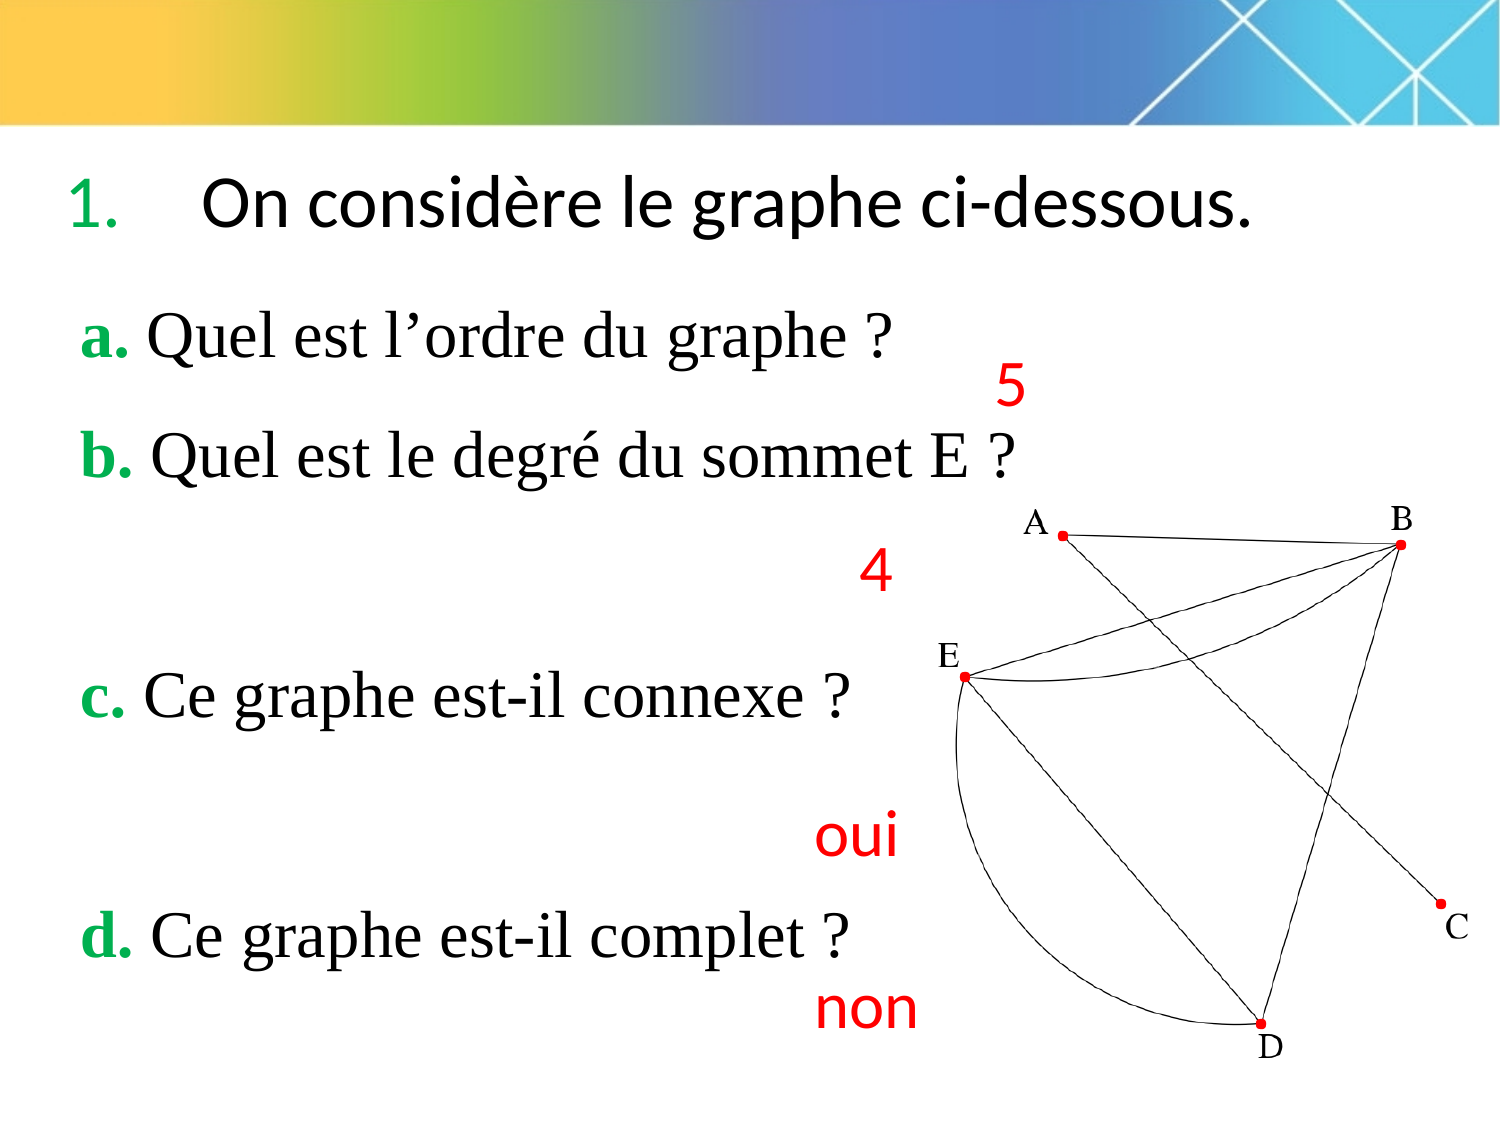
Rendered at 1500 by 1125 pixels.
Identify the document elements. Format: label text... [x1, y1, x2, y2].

text_box a. Quel est l’ordre du graphe ? b. Quel est le degré du sommet E ? c. Ce graphe est-il connexe ? d. Ce graphe est-il complet ? [64, 243, 1046, 986]
text_box 5 4 oui non [799, 252, 1292, 1058]
text_box On considère le graphe ci-dessous. [49, 111, 1475, 285]
picture [924, 493, 1476, 1064]
